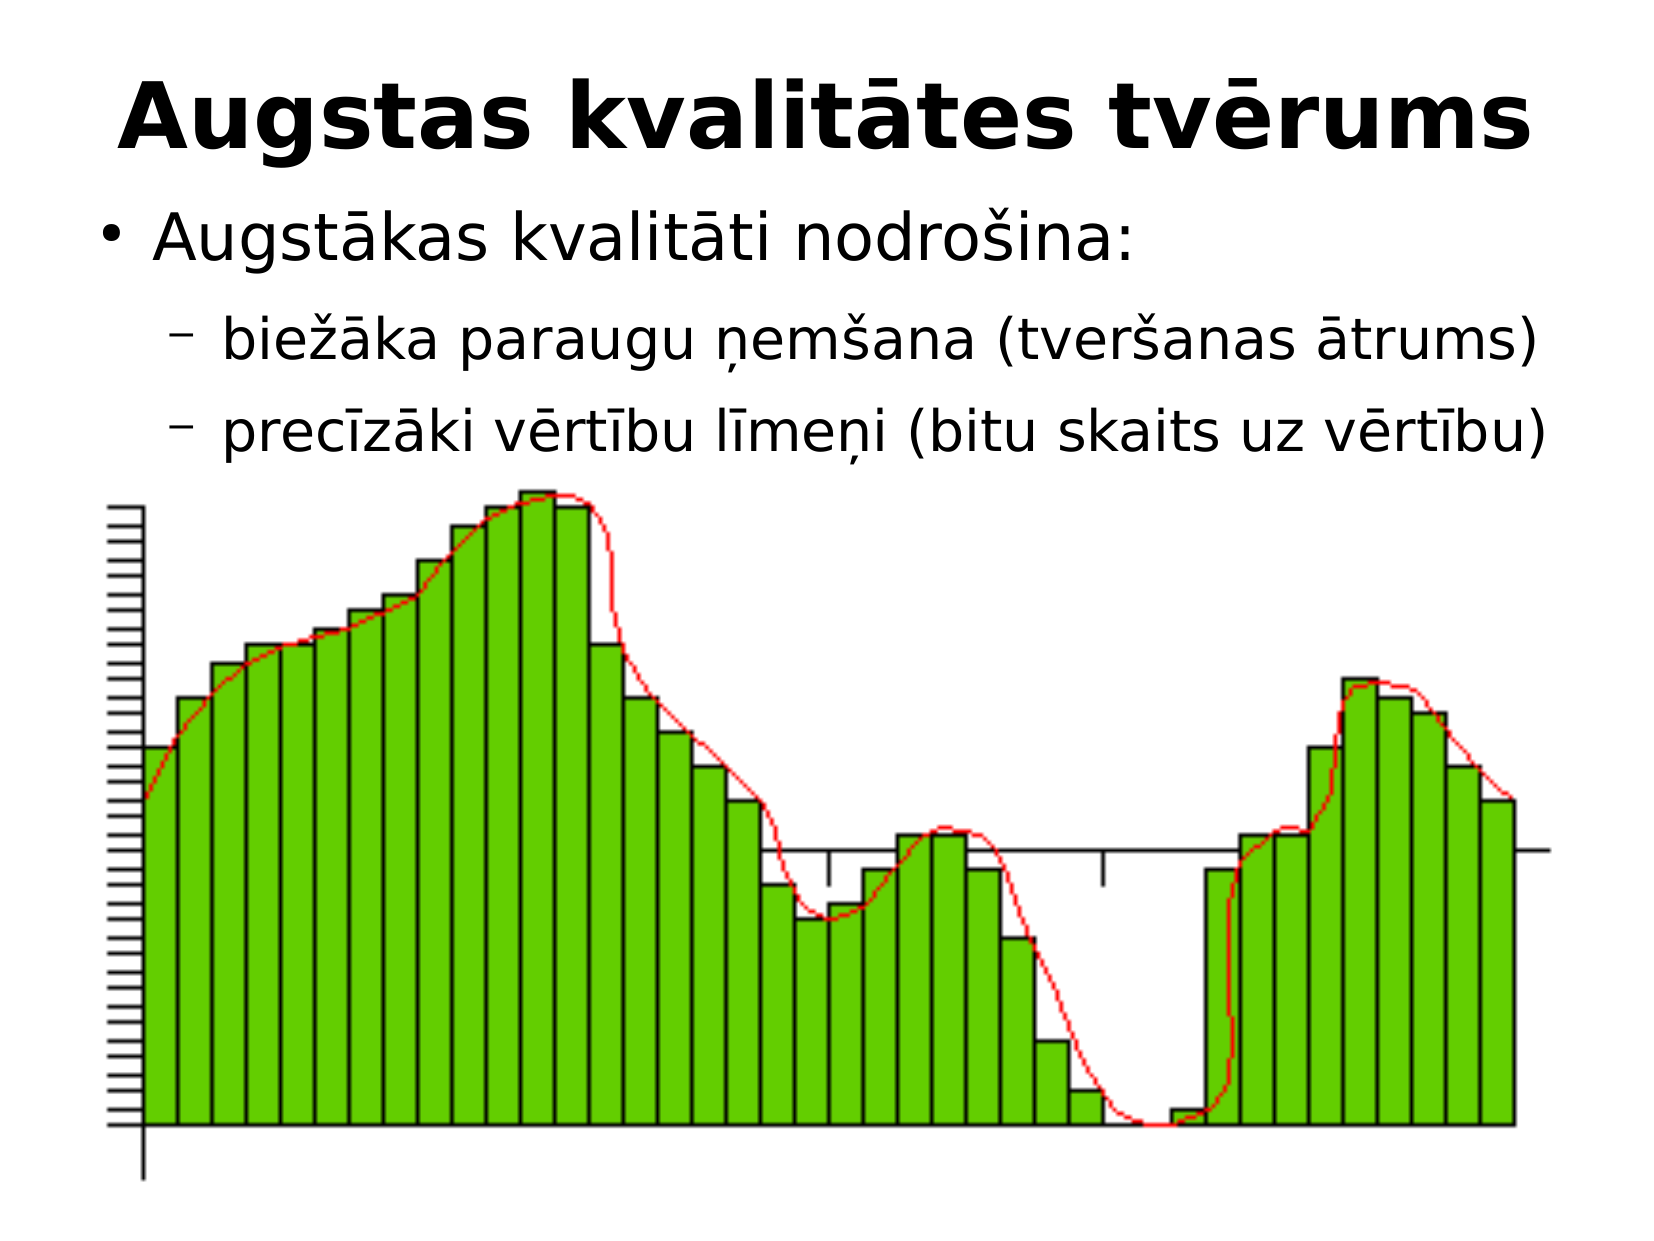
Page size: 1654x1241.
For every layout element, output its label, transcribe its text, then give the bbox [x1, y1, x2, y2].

picture [82, 481, 1571, 1197]
title Augstas kvalitātes tvērums [82, 49, 1571, 195]
list Augstākas kvalitāti nodrošina: biežāka paraugu ņemšana (tveršanas ātrums) precīzāki vērtību līmeņi (bitu skaits uz vērtību) [82, 195, 1571, 481]
